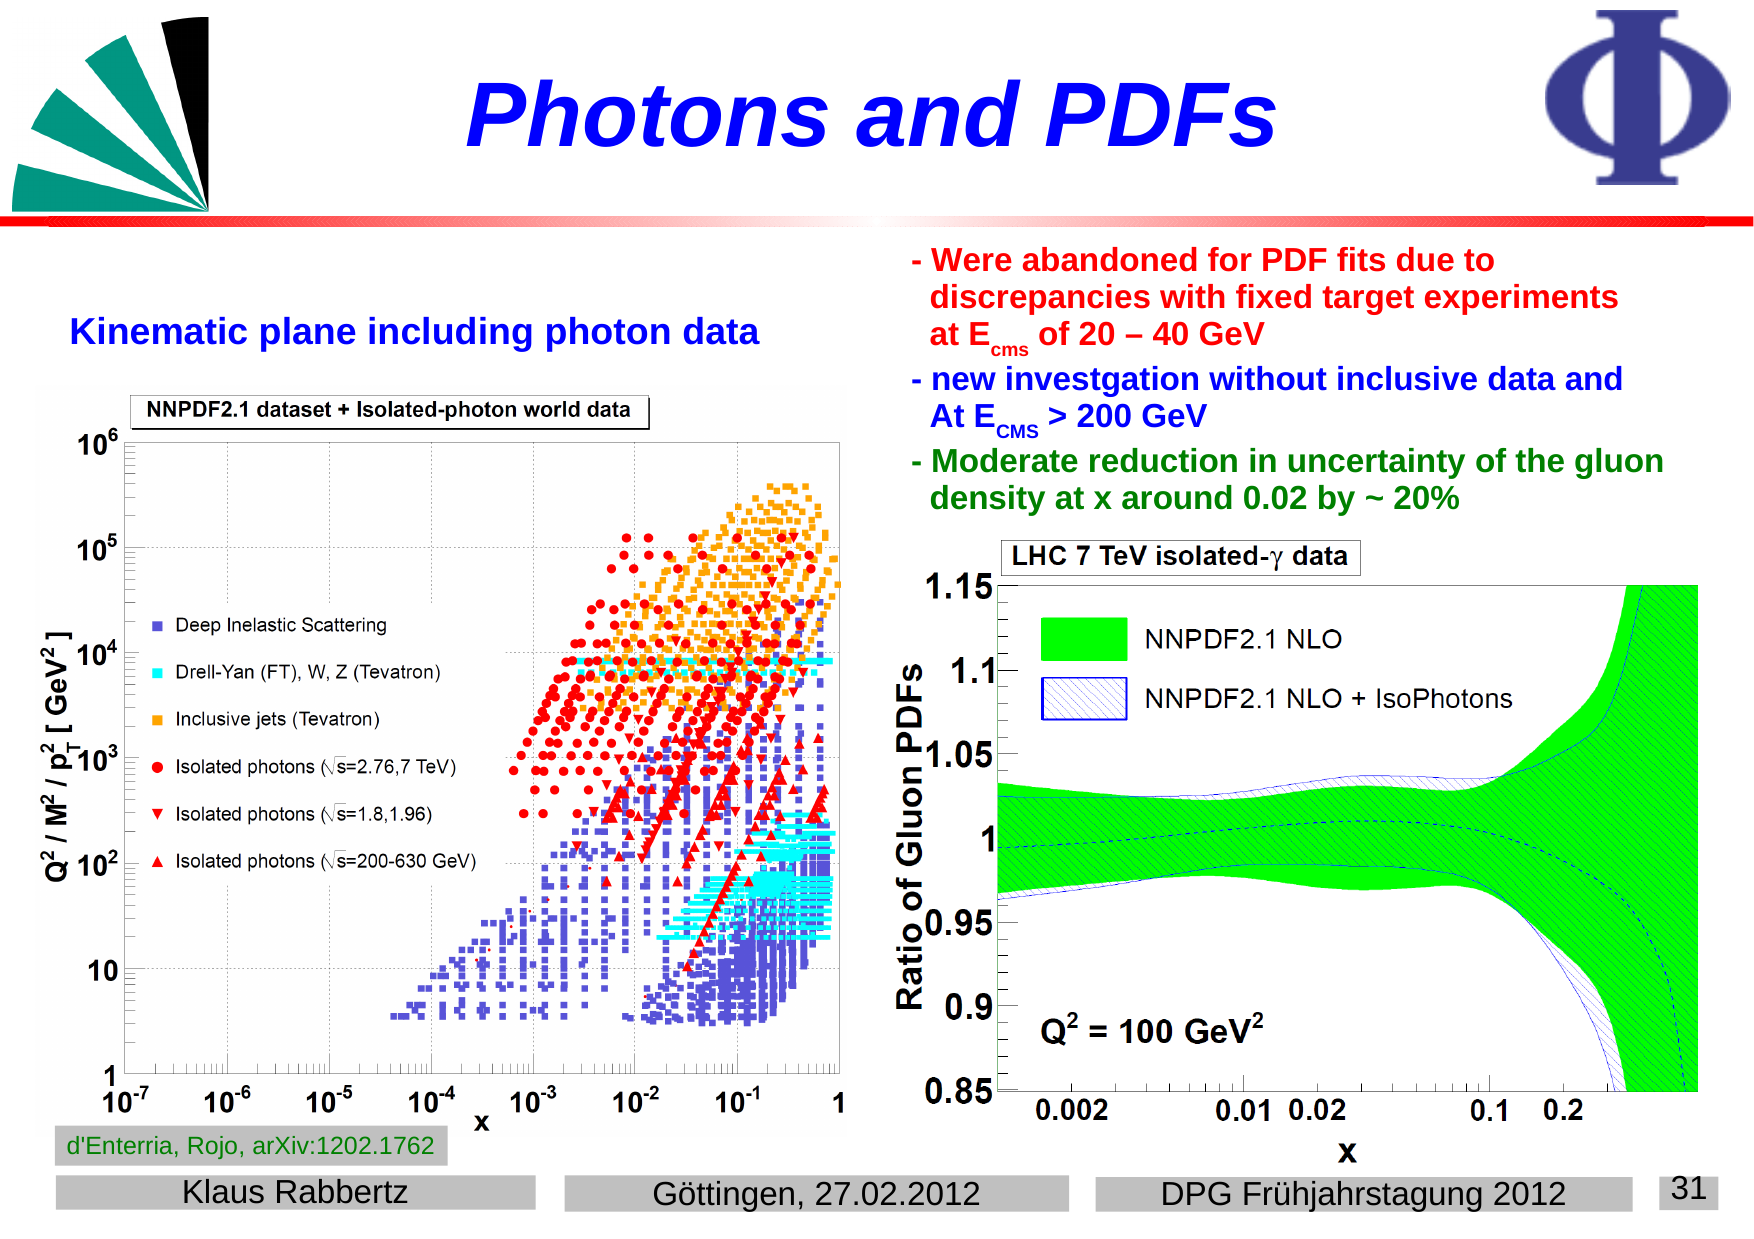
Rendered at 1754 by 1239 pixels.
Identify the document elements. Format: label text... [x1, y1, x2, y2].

picture [1545, 10, 1731, 185]
text_box d'Enterria, Rojo, arXiv:1202.1762 [54, 1125, 448, 1166]
picture [12, 17, 209, 214]
text_box - Were abandoned for PDF fits due to discrepancies with fixed target experiments at Ecms of 20 – 40 GeV - new investgation without inclusive data and At ECMS > 200 GeV - Moderate reduction in uncertainty of the gluon density at x around 0.02 by ~ 20% [899, 235, 1733, 523]
picture [35, 385, 847, 1137]
picture [883, 529, 1706, 1172]
text_box Kinematic plane including photon data [57, 304, 800, 359]
title Photons and PDFs [220, 16, 1525, 213]
